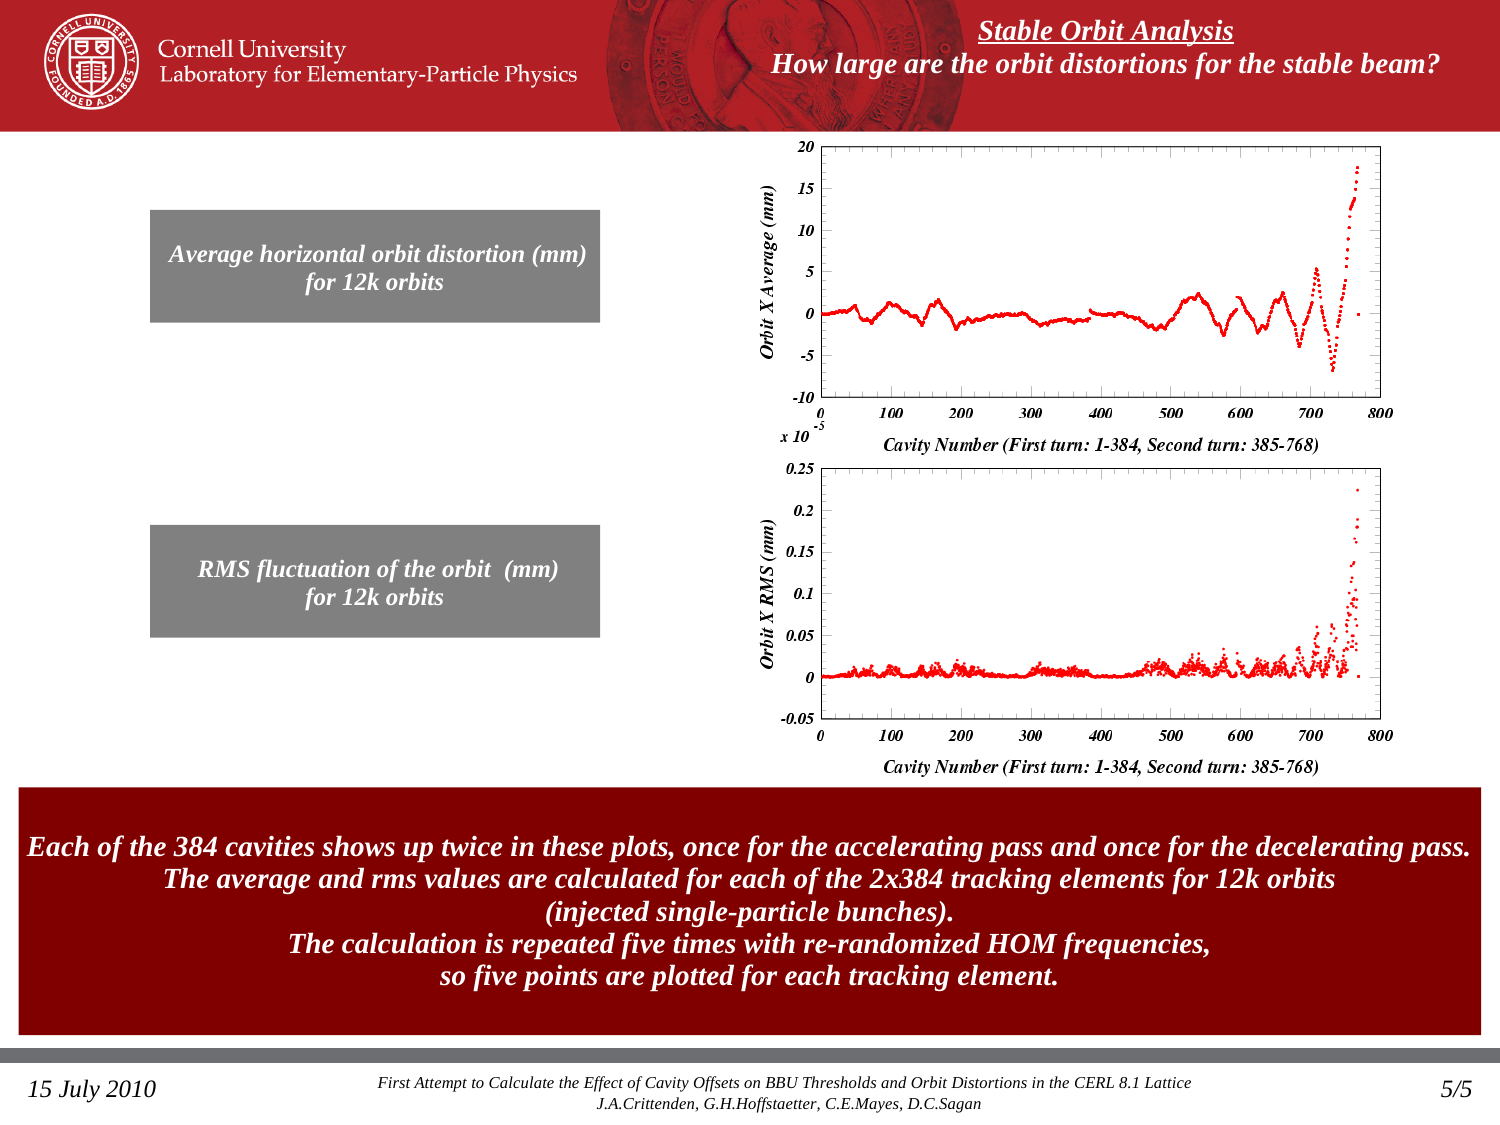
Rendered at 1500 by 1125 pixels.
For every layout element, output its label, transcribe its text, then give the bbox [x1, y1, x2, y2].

text_box Average horizontal orbit distortion (mm) for 12k orbits [150, 209, 601, 323]
text_box RMS fluctuation of the orbit (mm) for 12k orbits [150, 524, 601, 638]
picture [750, 134, 1400, 784]
text_box Stable Orbit Analysis How large are the orbit distortions for the stable beam? [712, 14, 1500, 113]
picture [0, 0, 1500, 132]
text_box Each of the 384 cavities shows up twice in these plots, once for the accelerating pass and once for the decelerating pass. The average and rms values are calculated for each of the 2x384 tracking elements for 12k orbits (injected single-particle bunches). The calculation is repeated five times with re-randomized HOM frequencies, so five points are plotted for each tracking element. [18, 787, 1482, 1036]
